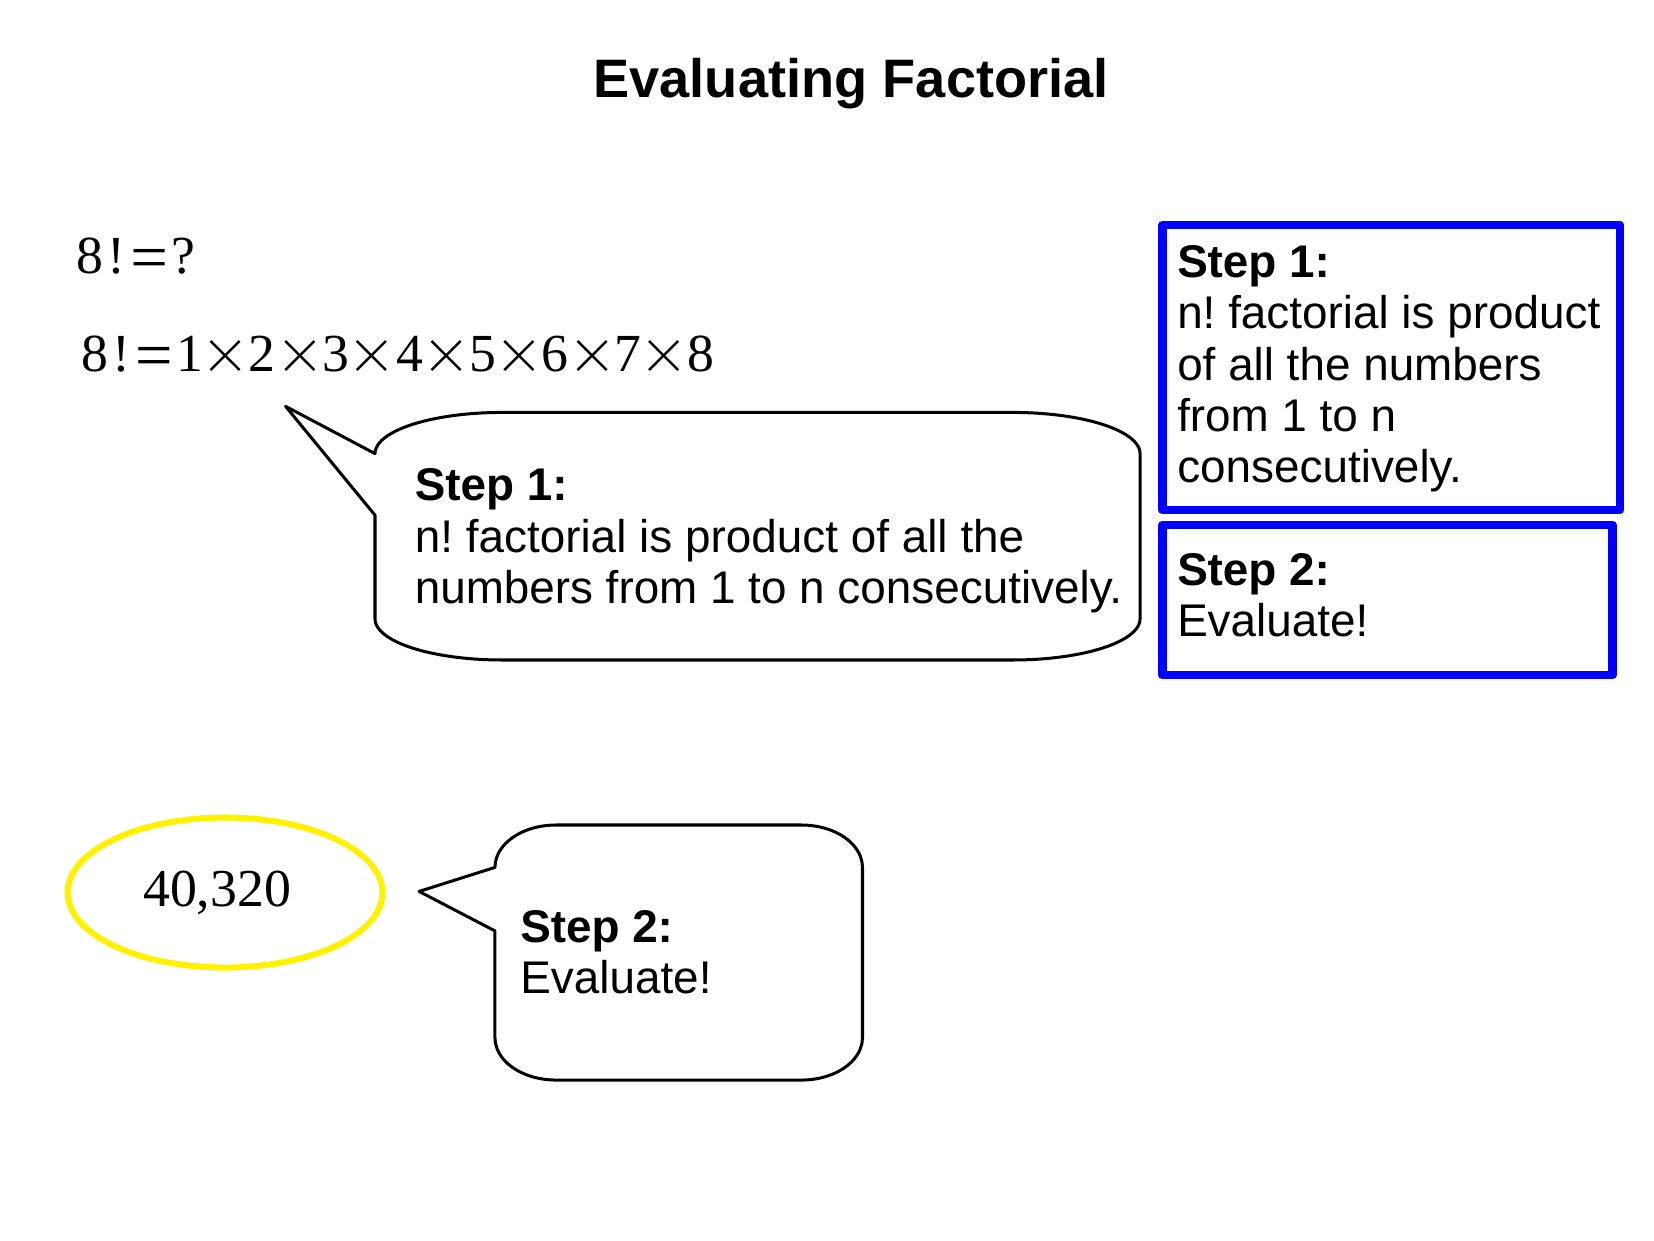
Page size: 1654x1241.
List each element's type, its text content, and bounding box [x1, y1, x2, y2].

text_box Step 2: Evaluate! [419, 825, 863, 1081]
text_box Evaluating Factorial [135, 41, 1568, 238]
chart [75, 323, 720, 383]
text_box Step 1: n! factorial is product of all the numbers from 1 to n consecutively. Step 2: Evaluate! [1167, 529, 1608, 671]
chart [135, 858, 298, 918]
chart [70, 225, 203, 285]
text_box Step 1: n! factorial is product of all the numbers from 1 to n consecutively. Step 2: Evaluate! [1162, 514, 1621, 1221]
text_box Step 1: n! factorial is product of all the numbers from 1 to n consecutively. Step 2: Evaluate! [1167, 229, 1616, 506]
text_box Step 1: n! factorial is product of all the numbers from 1 to n consecutively. [285, 406, 1141, 661]
